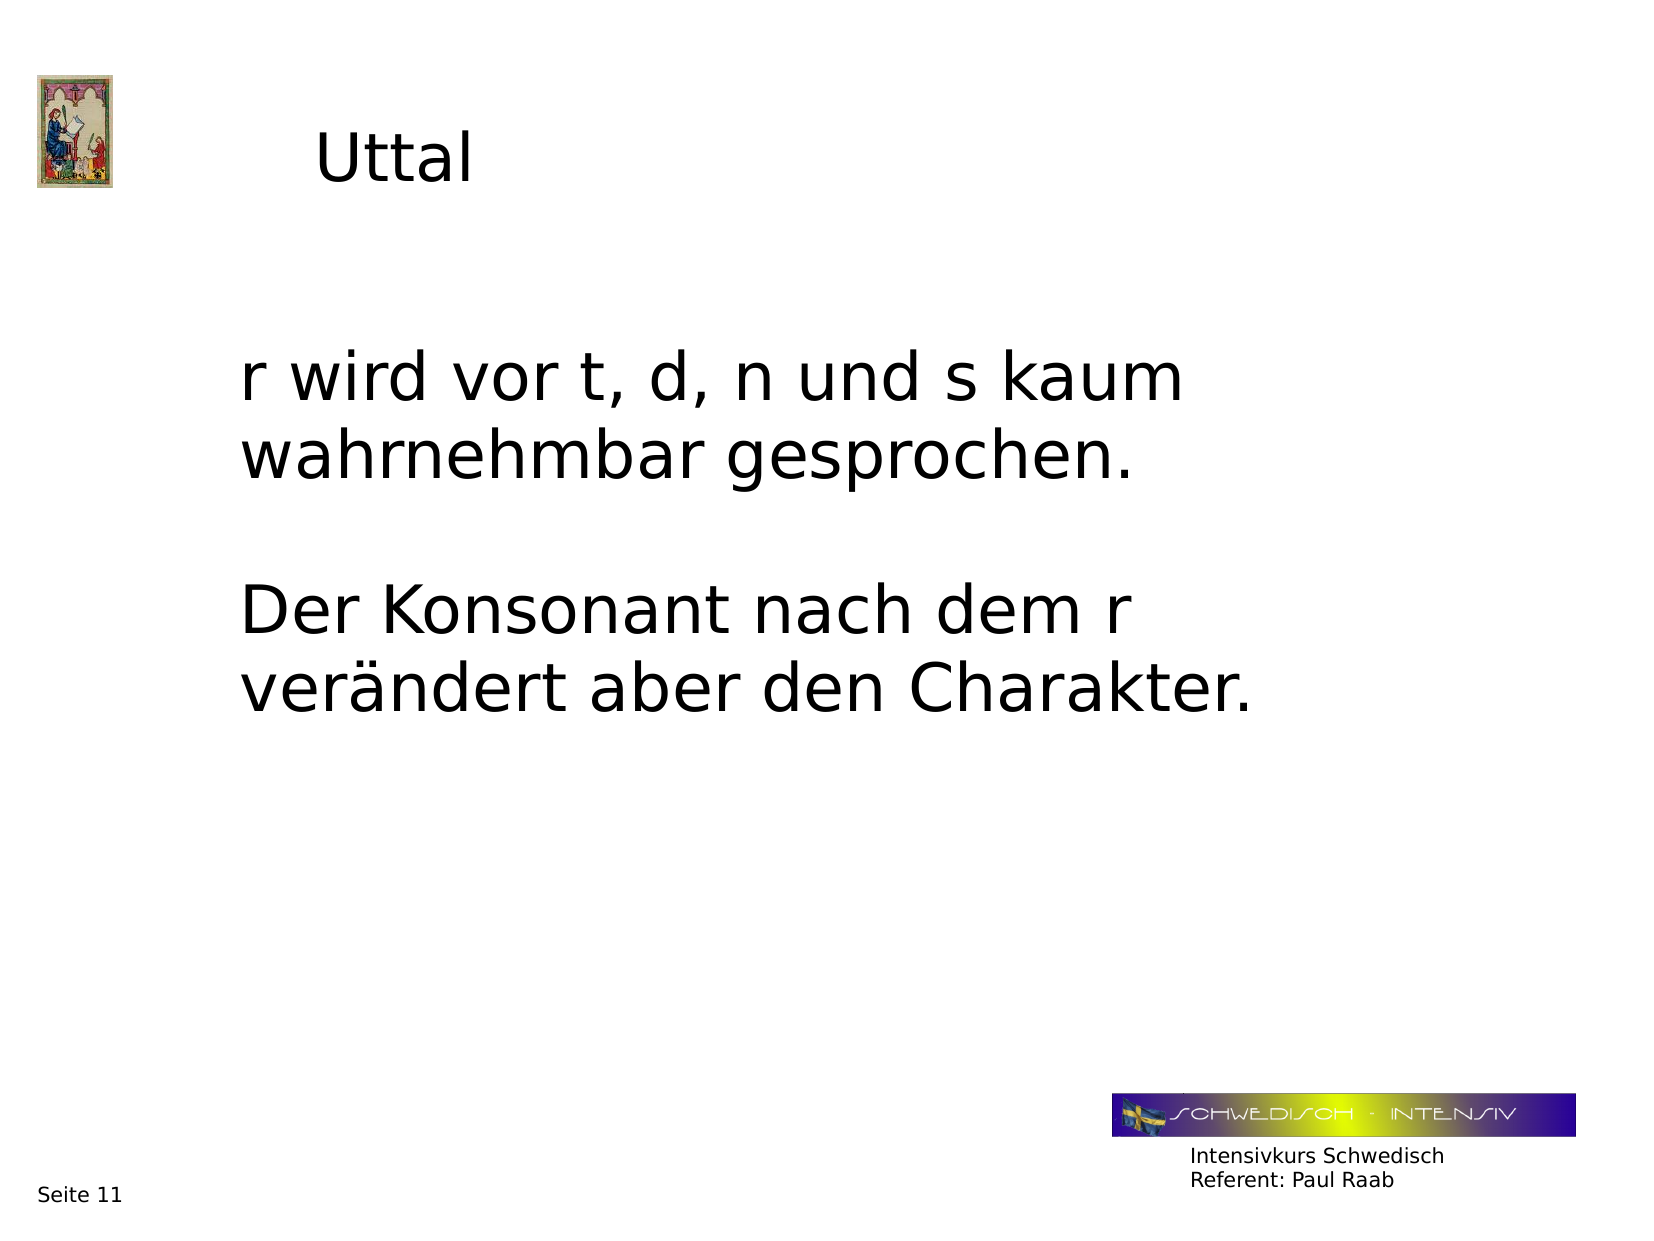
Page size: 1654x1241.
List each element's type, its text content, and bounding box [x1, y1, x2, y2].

picture [1112, 1093, 1576, 1137]
text_box Uttal [300, 112, 1426, 206]
text_box r wird vor t, d, n und s kaum wahrnehmbar gesprochen. Der Konsonant nach dem r verändert aber den Charakter. [225, 331, 1426, 736]
picture [37, 75, 113, 188]
